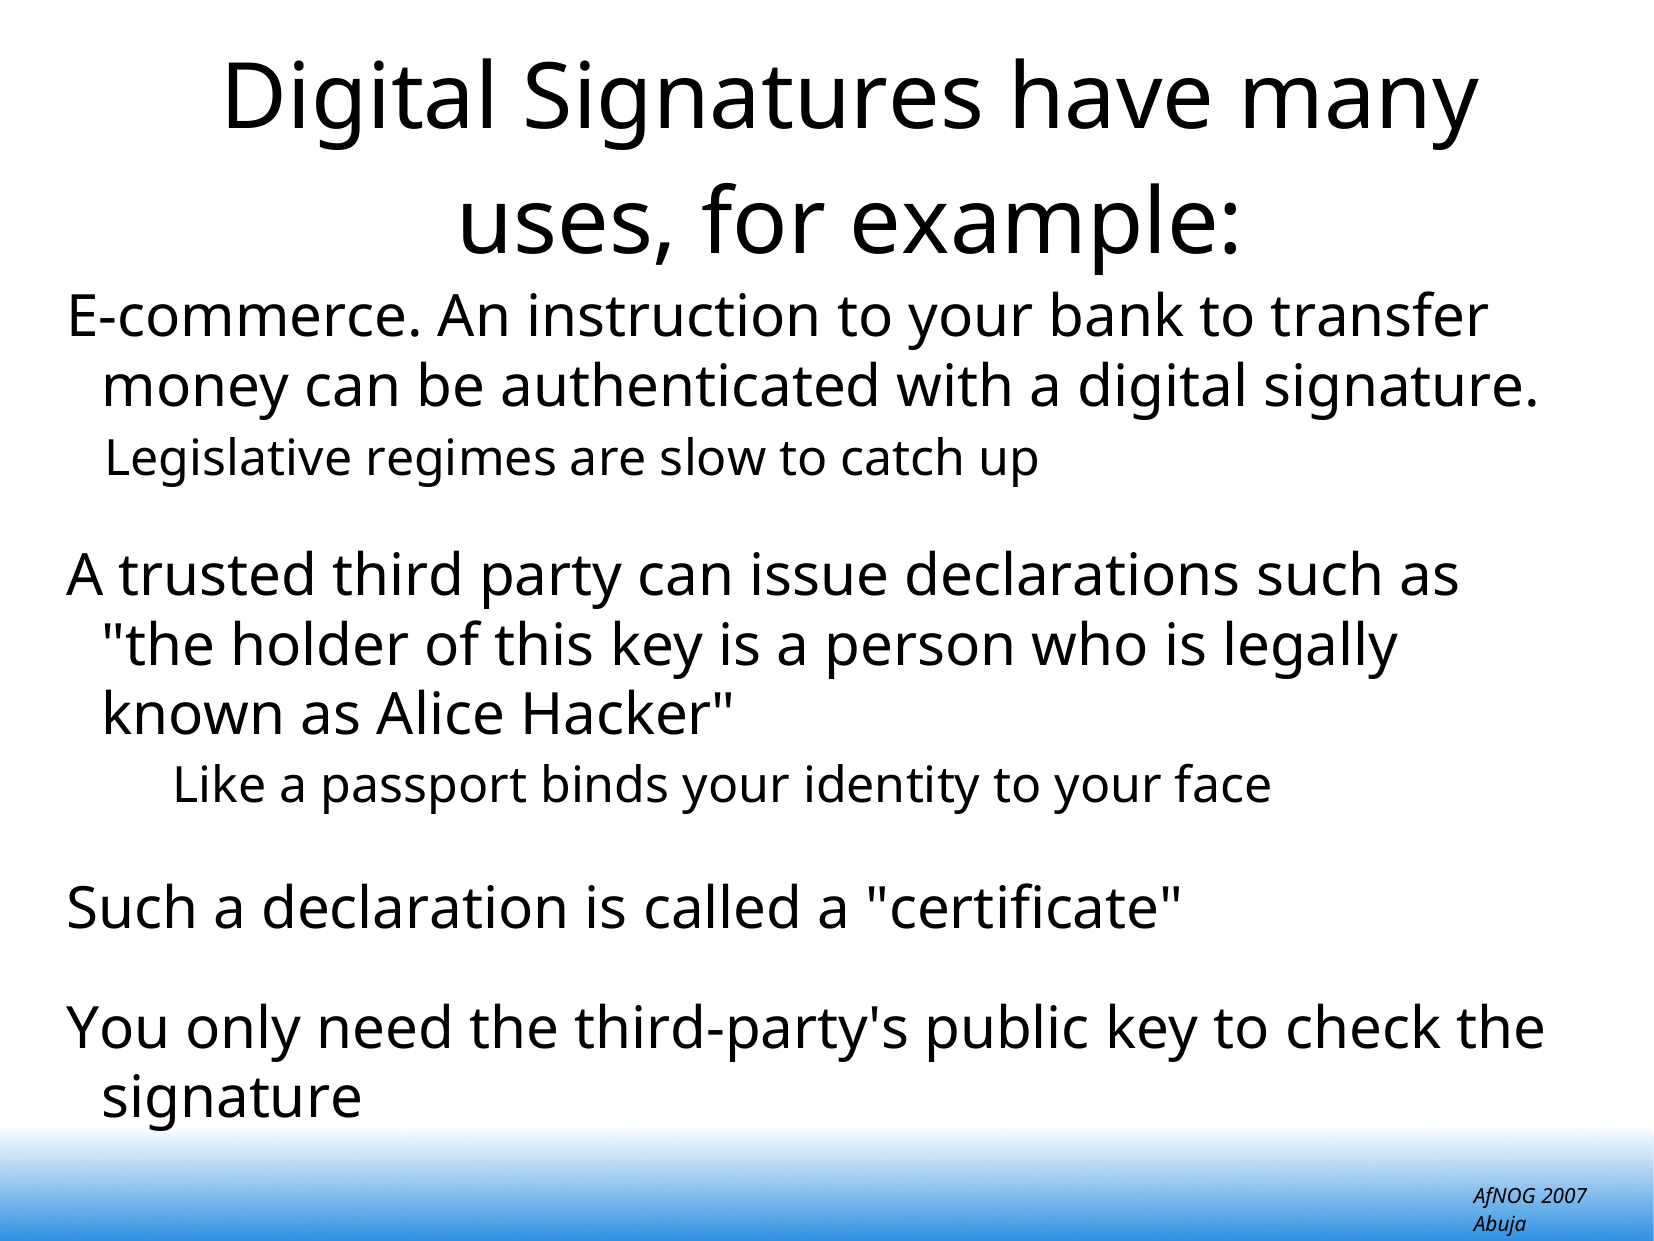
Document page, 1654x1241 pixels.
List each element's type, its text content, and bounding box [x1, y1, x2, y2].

picture [0, 1124, 1654, 1241]
title Digital Signatures have many uses, for example: [125, 30, 1576, 262]
list E-commerce. An instruction to your bank to transfer money can be authenticated with a digital signature. Legislative regimes are slow to catch up A trusted third party can issue declarations such as "the holder of this key is a person who is legally known as Alice Hacker" Like a passport binds your identity to your face Such a declaration is called a "certificate" You only need the third-party's public key to check the signature [30, 280, 1576, 1088]
